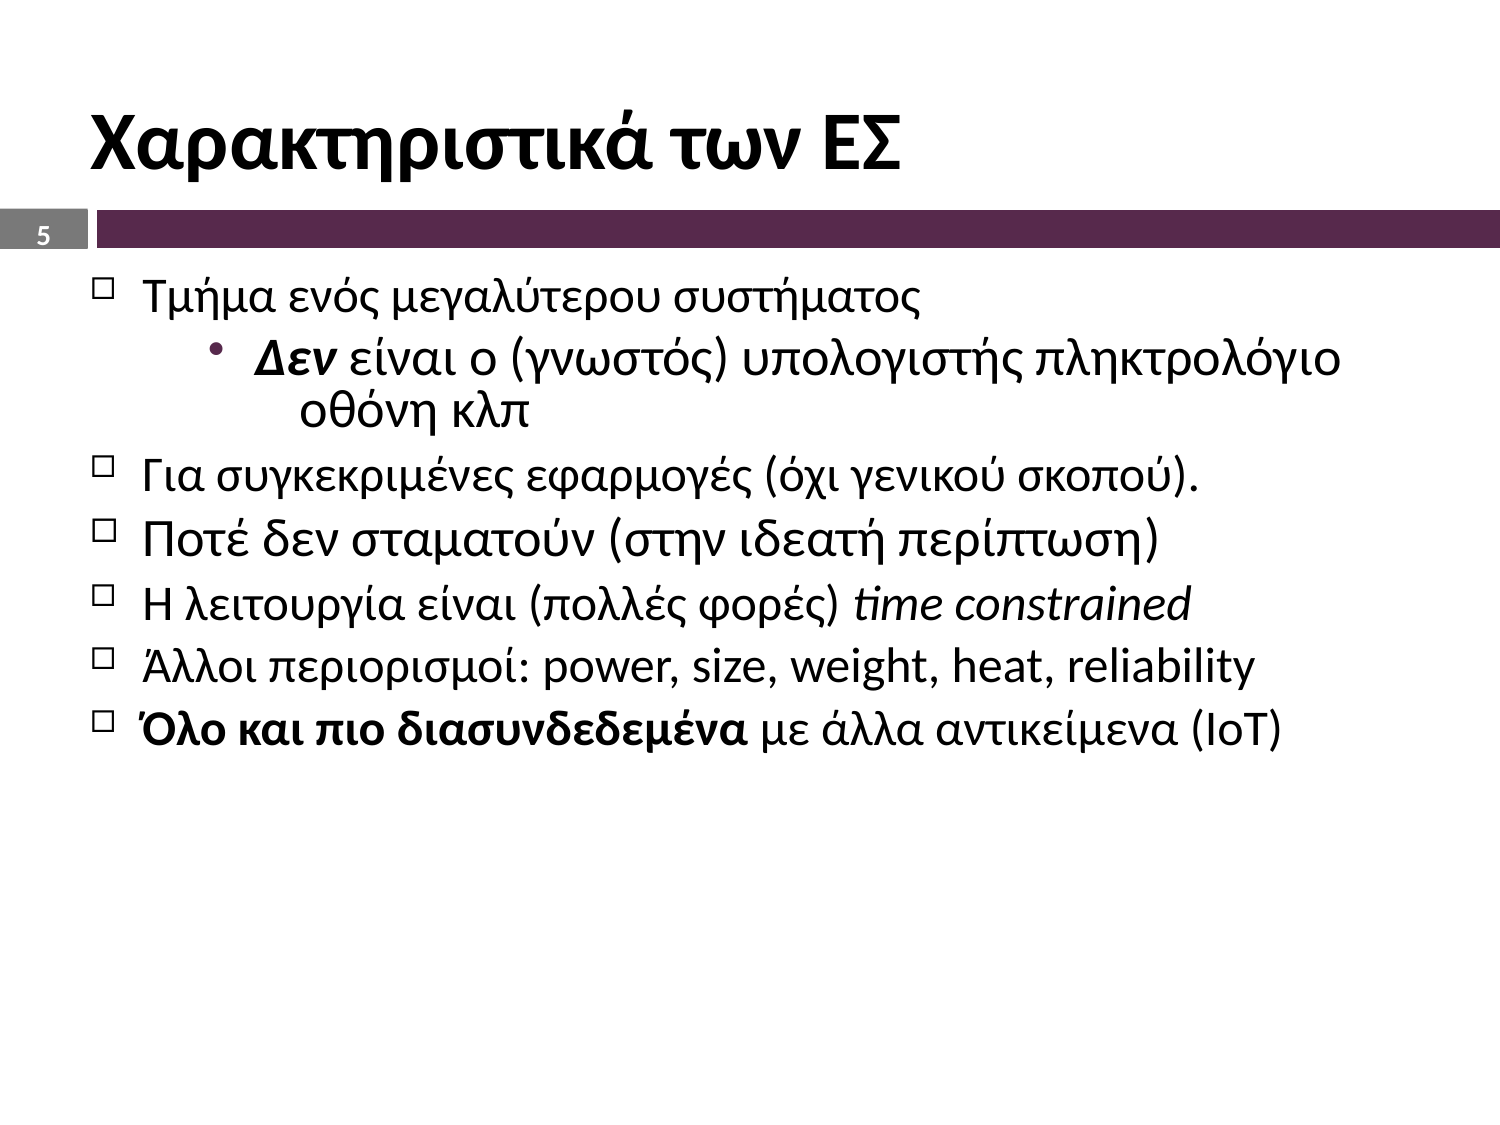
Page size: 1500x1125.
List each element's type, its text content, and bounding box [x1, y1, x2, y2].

list Τμήμα ενός μεγαλύτερου συστήματος Δεν είναι ο (γνωστός) υπολογιστής πληκτρολόγιο οθόνη κλπ Για συγκεκριμένες εφαρμογές (όχι γενικού σκοπού). Ποτέ δεν σταματούν (στην ιδεατή περίπτωση) Η λειτουργία είναι (πολλές φορές) time constrained Άλλοι περιορισμοί: power, size, weight, heat, reliability Όλο και πιο διασυνδεδεμένα με άλλα αντικείμενα (ΙοΤ) [74, 267, 1500, 980]
text_box [0, 208, 88, 249]
title Χαρακτηριστικά των ΕΣ [75, 42, 1401, 231]
